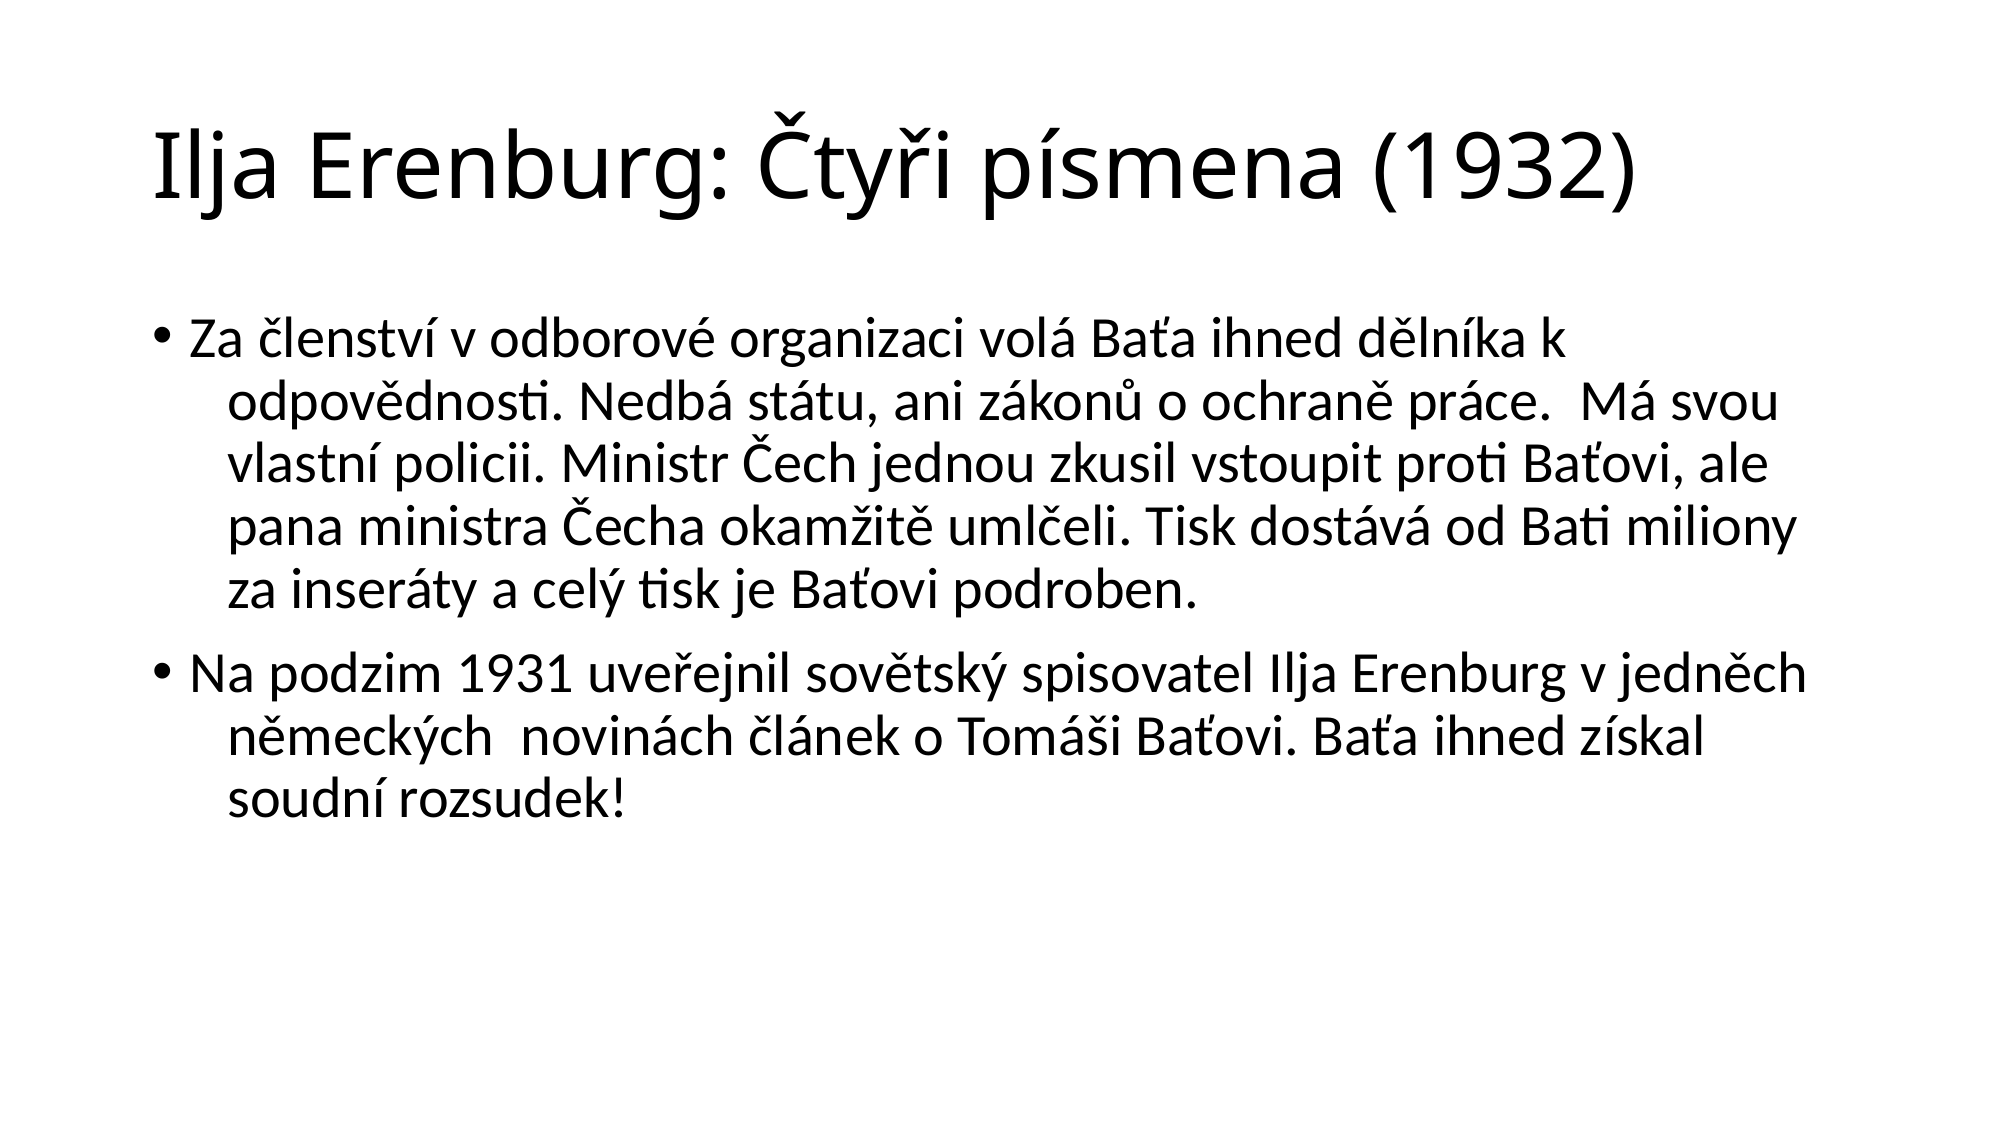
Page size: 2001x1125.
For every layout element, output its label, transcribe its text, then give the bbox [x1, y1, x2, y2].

list Za členství v odborové organizaci volá Baťa ihned dělníka k odpovědnosti. Nedbá státu, ani zákonů o ochraně práce. Má svou vlastní policii. Ministr Čech jednou zkusil vstoupit proti Baťovi, ale pana ministra Čecha okamžitě umlčeli. Tisk dostává od Bati miliony za inseráty a celý tisk je Baťovi podroben. Na podzim 1931 uveřejnil sovětský spisovatel Ilja Erenburg v jedněch německých novinách článek o Tomáši Baťovi. Baťa ihned získal soudní rozsudek! [137, 299, 1863, 1014]
title Ilja Erenburg: Čtyři písmena (1932) [137, 59, 1863, 278]
